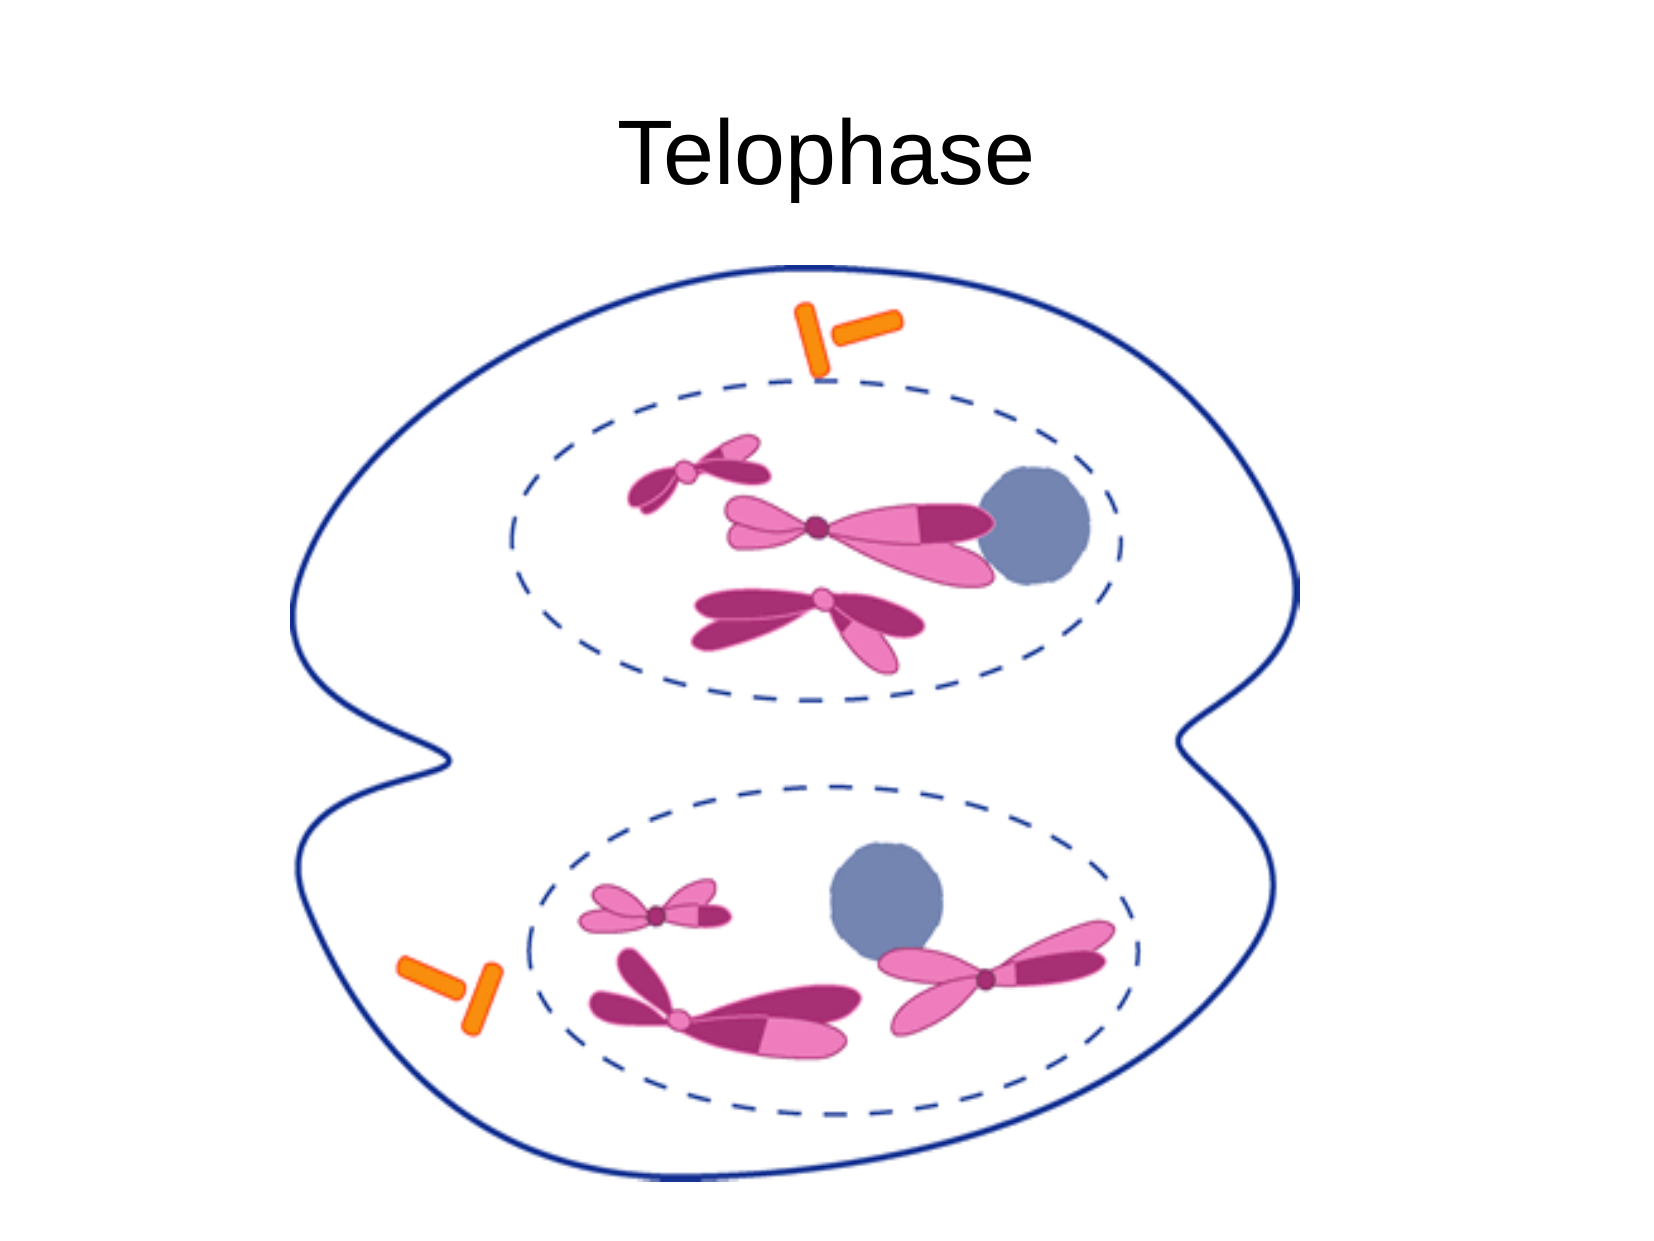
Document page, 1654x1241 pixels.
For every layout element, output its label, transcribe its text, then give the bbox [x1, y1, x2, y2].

picture [290, 265, 1300, 1182]
title Telophase [82, 49, 1571, 257]
